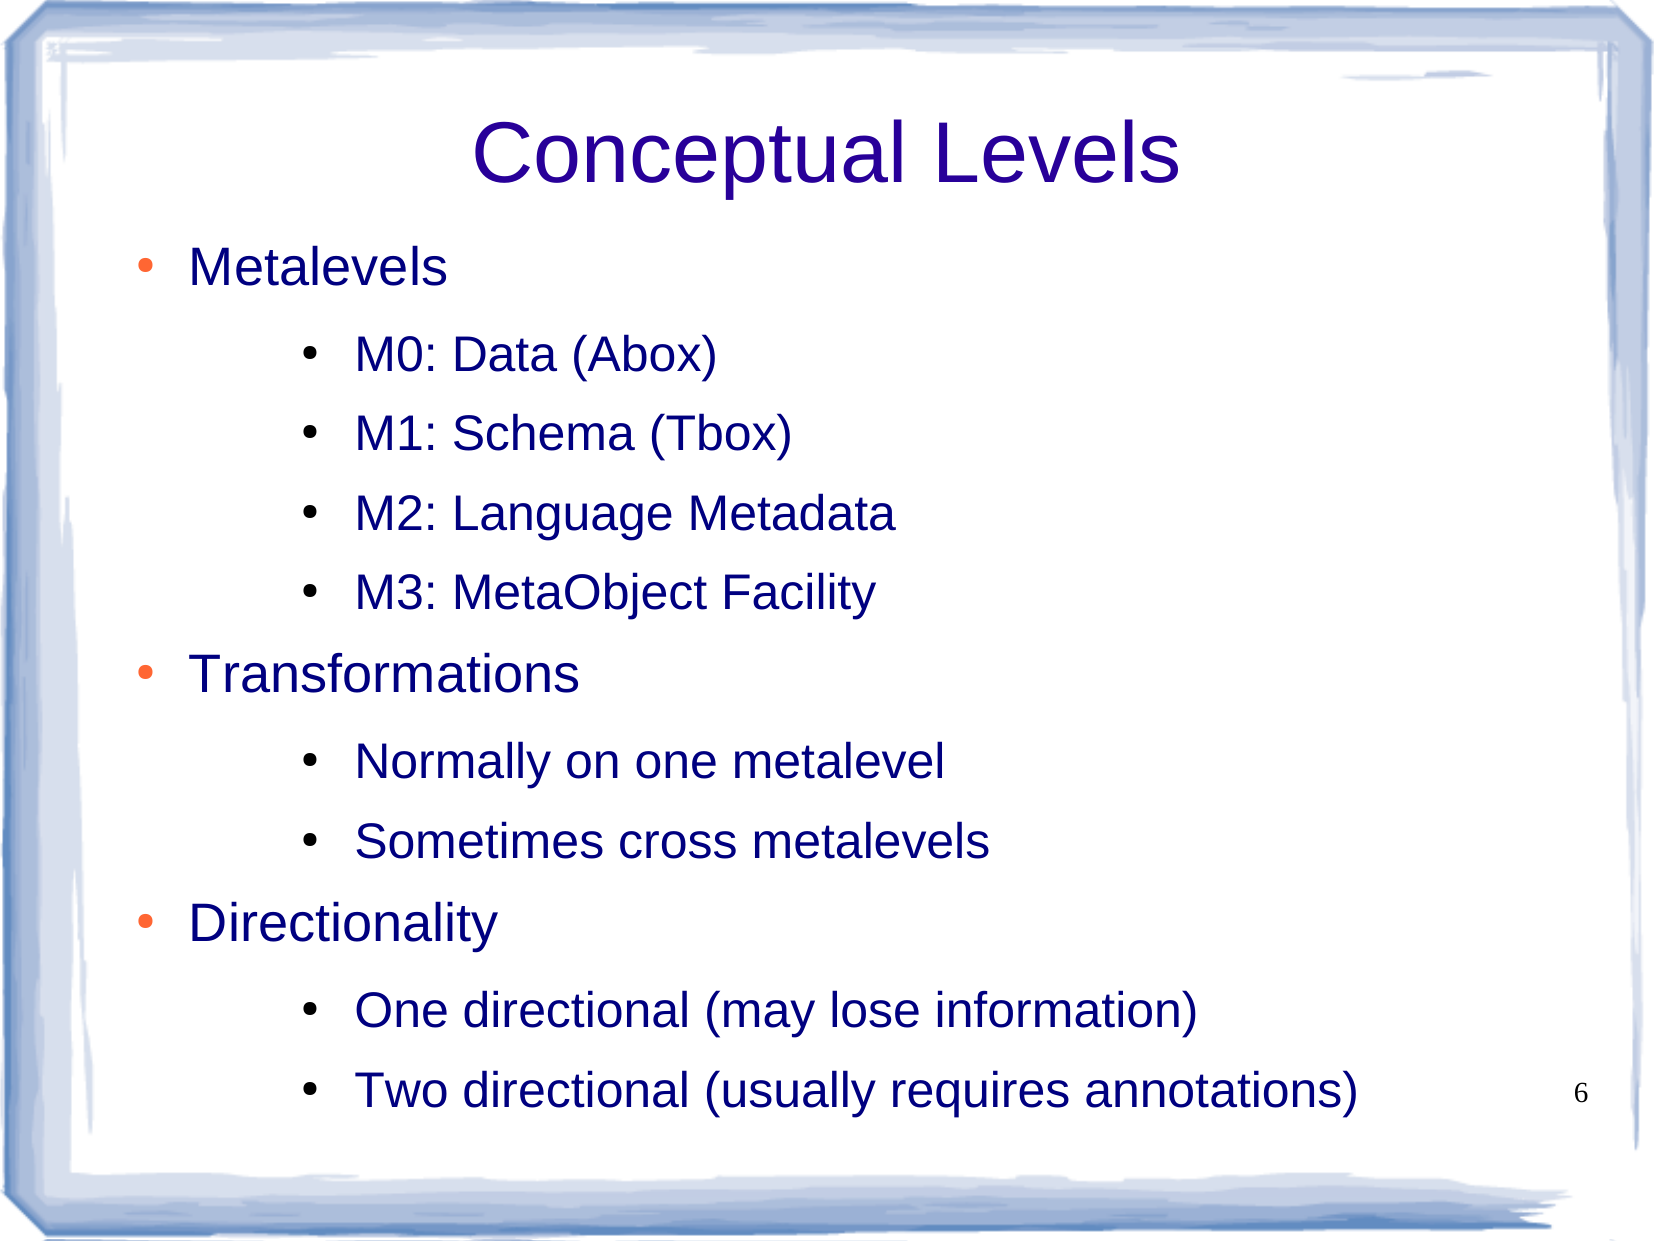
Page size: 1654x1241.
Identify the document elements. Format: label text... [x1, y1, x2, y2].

list Metalevels M0: Data (Abox) M1: Schema (Tbox) M2: Language Metadata M3: MetaObject Facility Transformations Normally on one metalevel Sometimes cross metalevels Directionality One directional (may lose information) Two directional (usually requires annotations) [118, 236, 1571, 1118]
title Conceptual Levels [82, 49, 1571, 257]
picture [0, 0, 1654, 1241]
